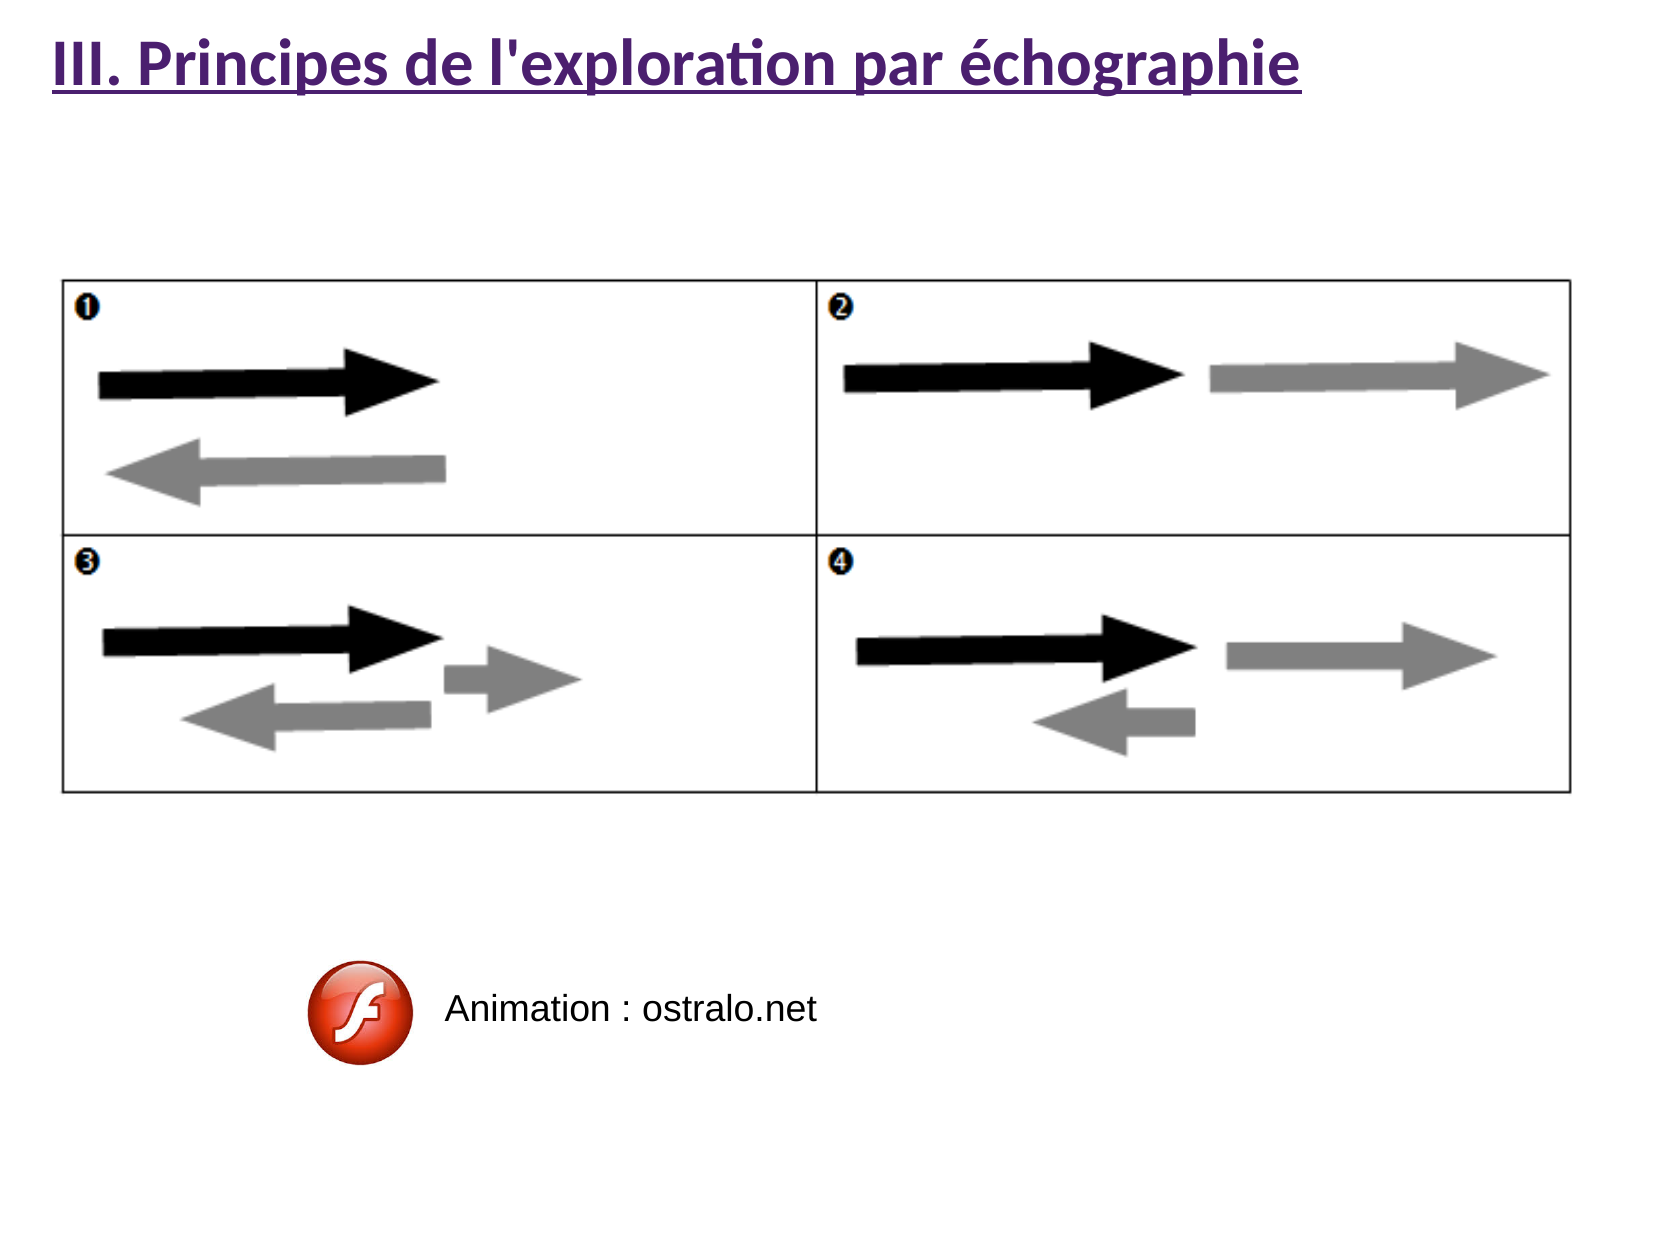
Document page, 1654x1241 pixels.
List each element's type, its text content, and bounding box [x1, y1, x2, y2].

picture [52, 271, 1576, 803]
picture [306, 959, 414, 1066]
text_box III. Principes de l'exploration par échographie [37, 27, 1626, 125]
text_box Animation : ostralo.net [429, 980, 832, 1038]
